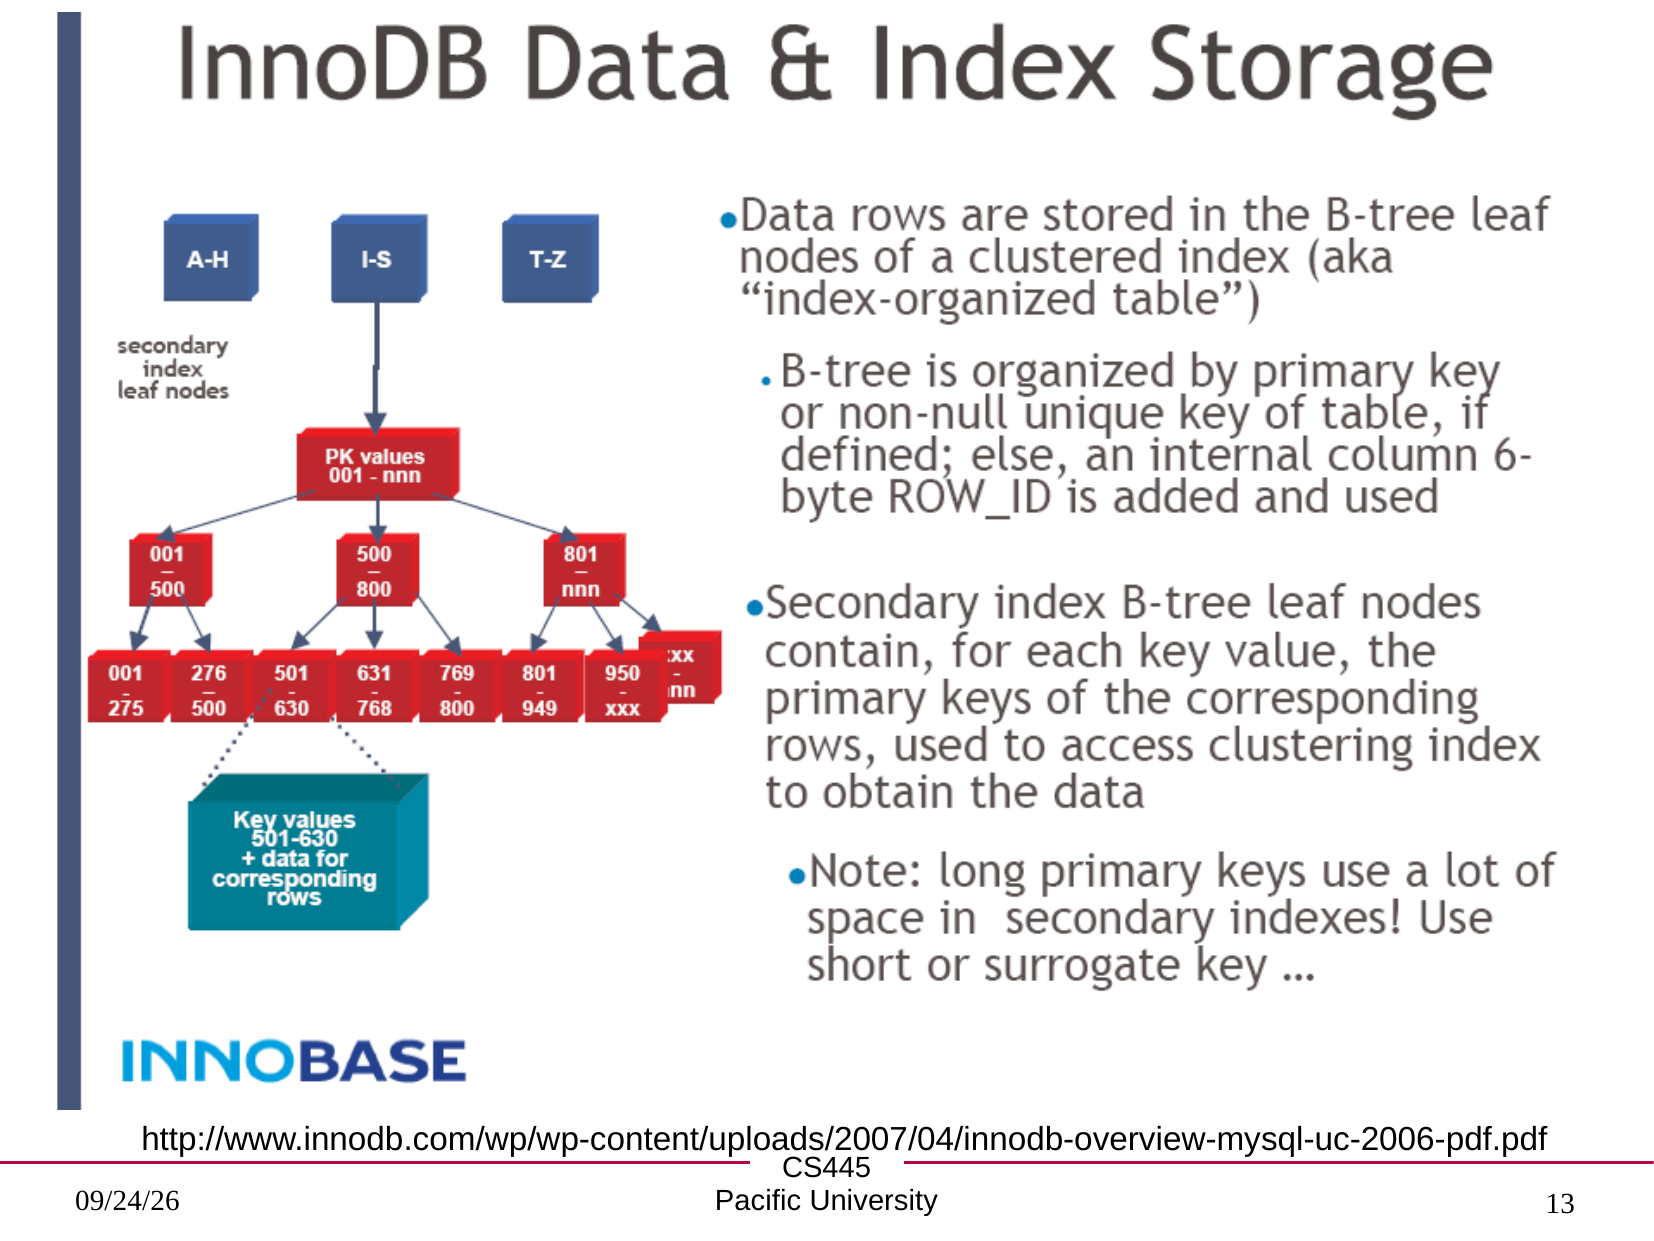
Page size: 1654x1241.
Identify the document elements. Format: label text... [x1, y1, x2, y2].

text_box http://www.innodb.com/wp/wp-content/uploads/2007/04/innodb-overview-mysql-uc-2006-pdf.pdf [126, 1113, 1577, 1165]
picture [57, 12, 1577, 1110]
